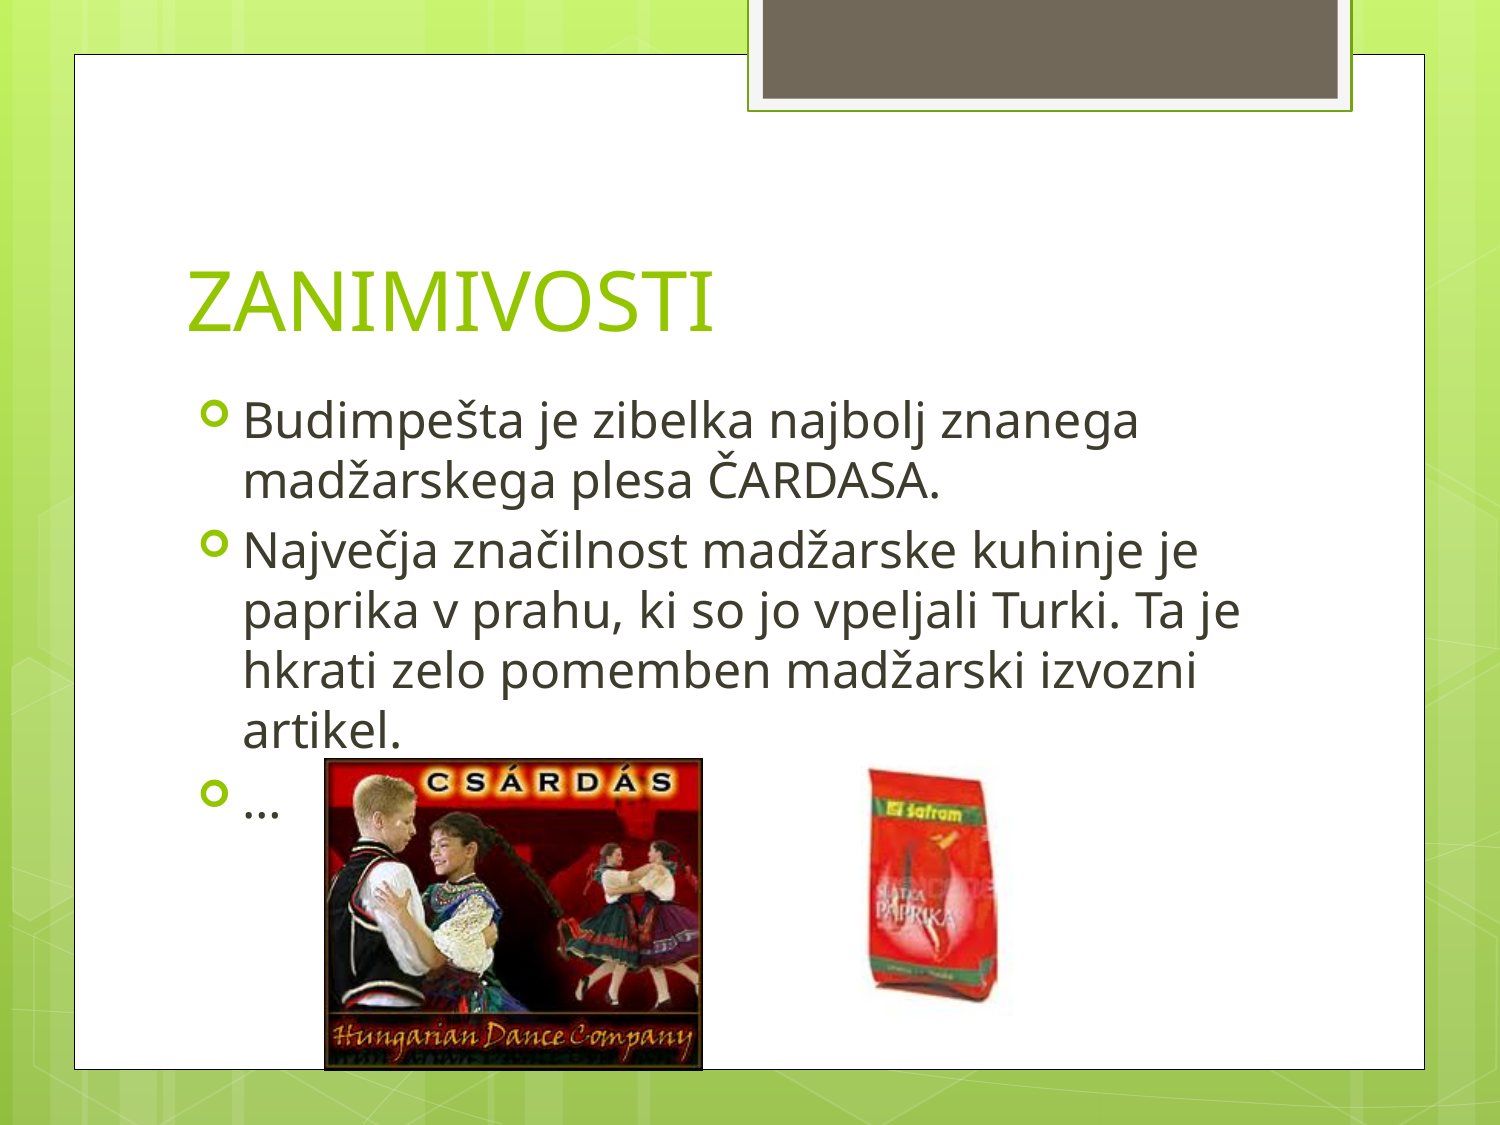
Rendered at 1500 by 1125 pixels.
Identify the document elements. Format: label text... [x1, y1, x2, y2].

title ZANIMIVOSTI [171, 168, 1324, 356]
picture [324, 758, 703, 1071]
picture [761, 716, 1114, 1068]
list Budimpešta je zibelka najbolj znanega madžarskega plesa ČARDASA. Največja značilnost madžarske kuhinje je paprika v prahu, ki so jo vpeljali Turki. Ta je hkrati zelo pomemben madžarski izvozni artikel. … [171, 381, 1283, 957]
